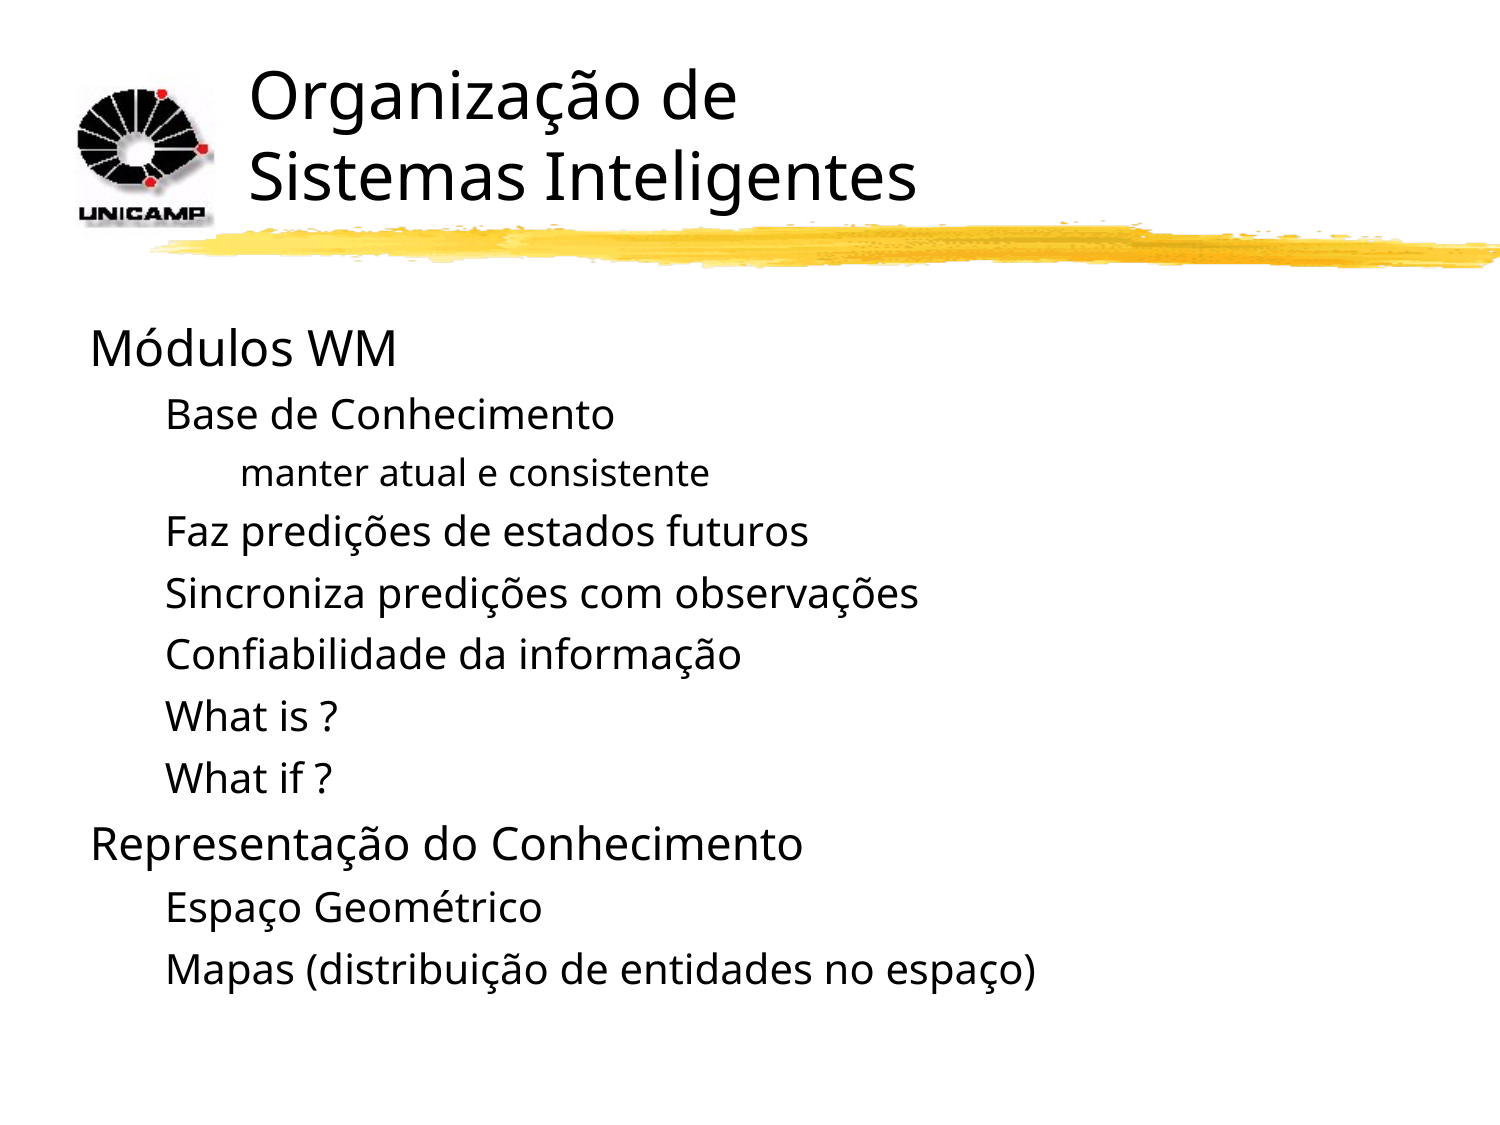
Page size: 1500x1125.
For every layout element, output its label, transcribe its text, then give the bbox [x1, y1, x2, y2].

picture [75, 74, 1500, 279]
title Organização de Sistemas Inteligentes [233, 37, 1434, 225]
list Módulos WM Base de Conhecimento manter atual e consistente Faz predições de estados futuros Sincroniza predições com observações Confiabilidade da informação What is ? What if ? Representação do Conhecimento Espaço Geométrico Mapas (distribuição de entidades no espaço) [74, 309, 1417, 994]
